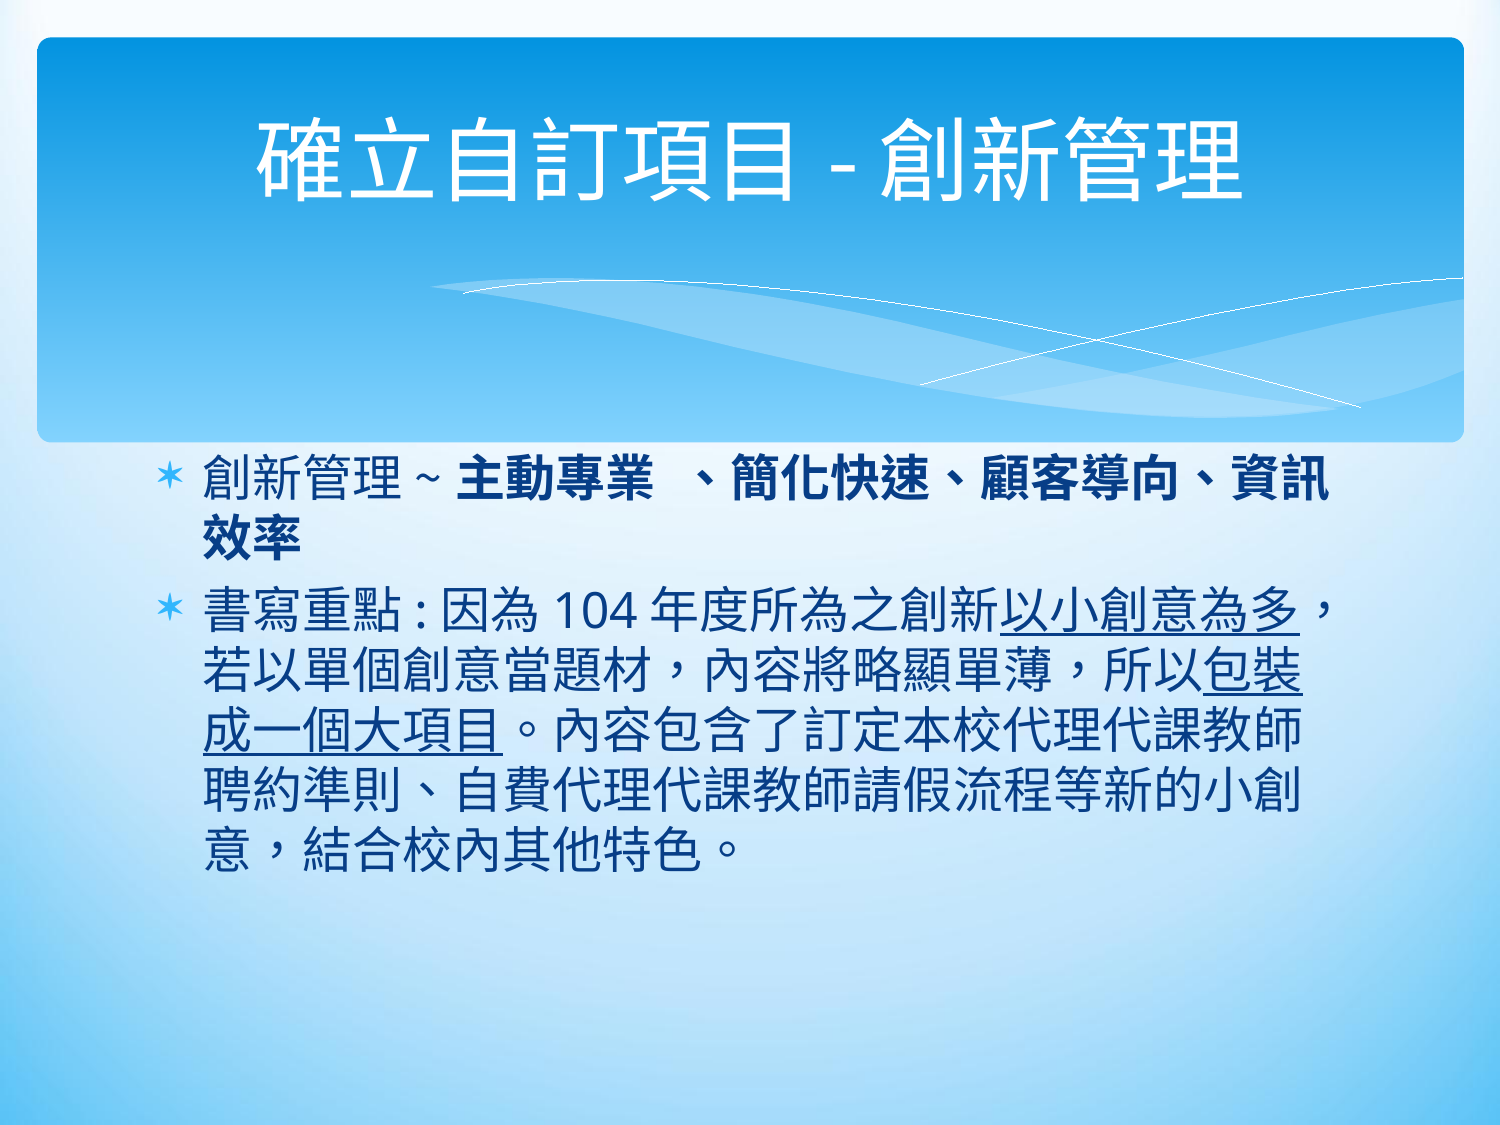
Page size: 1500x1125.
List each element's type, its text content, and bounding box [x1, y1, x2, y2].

picture [0, 0, 1500, 1125]
list 創新管理~主動專業 、簡化快速、顧客導向、資訊效率 書寫重點:因為104年度所為之創新以小創意為多，若以單個創意當題材，內容將略顯單薄，所以包裝成一個大項目。內容包含了訂定本校代理代課教師聘約準則、自費代理代課教師請假流程等新的小創意，結合校內其他特色。 [142, 438, 1359, 1005]
title 確立自訂項目-創新管理 [75, 55, 1426, 261]
